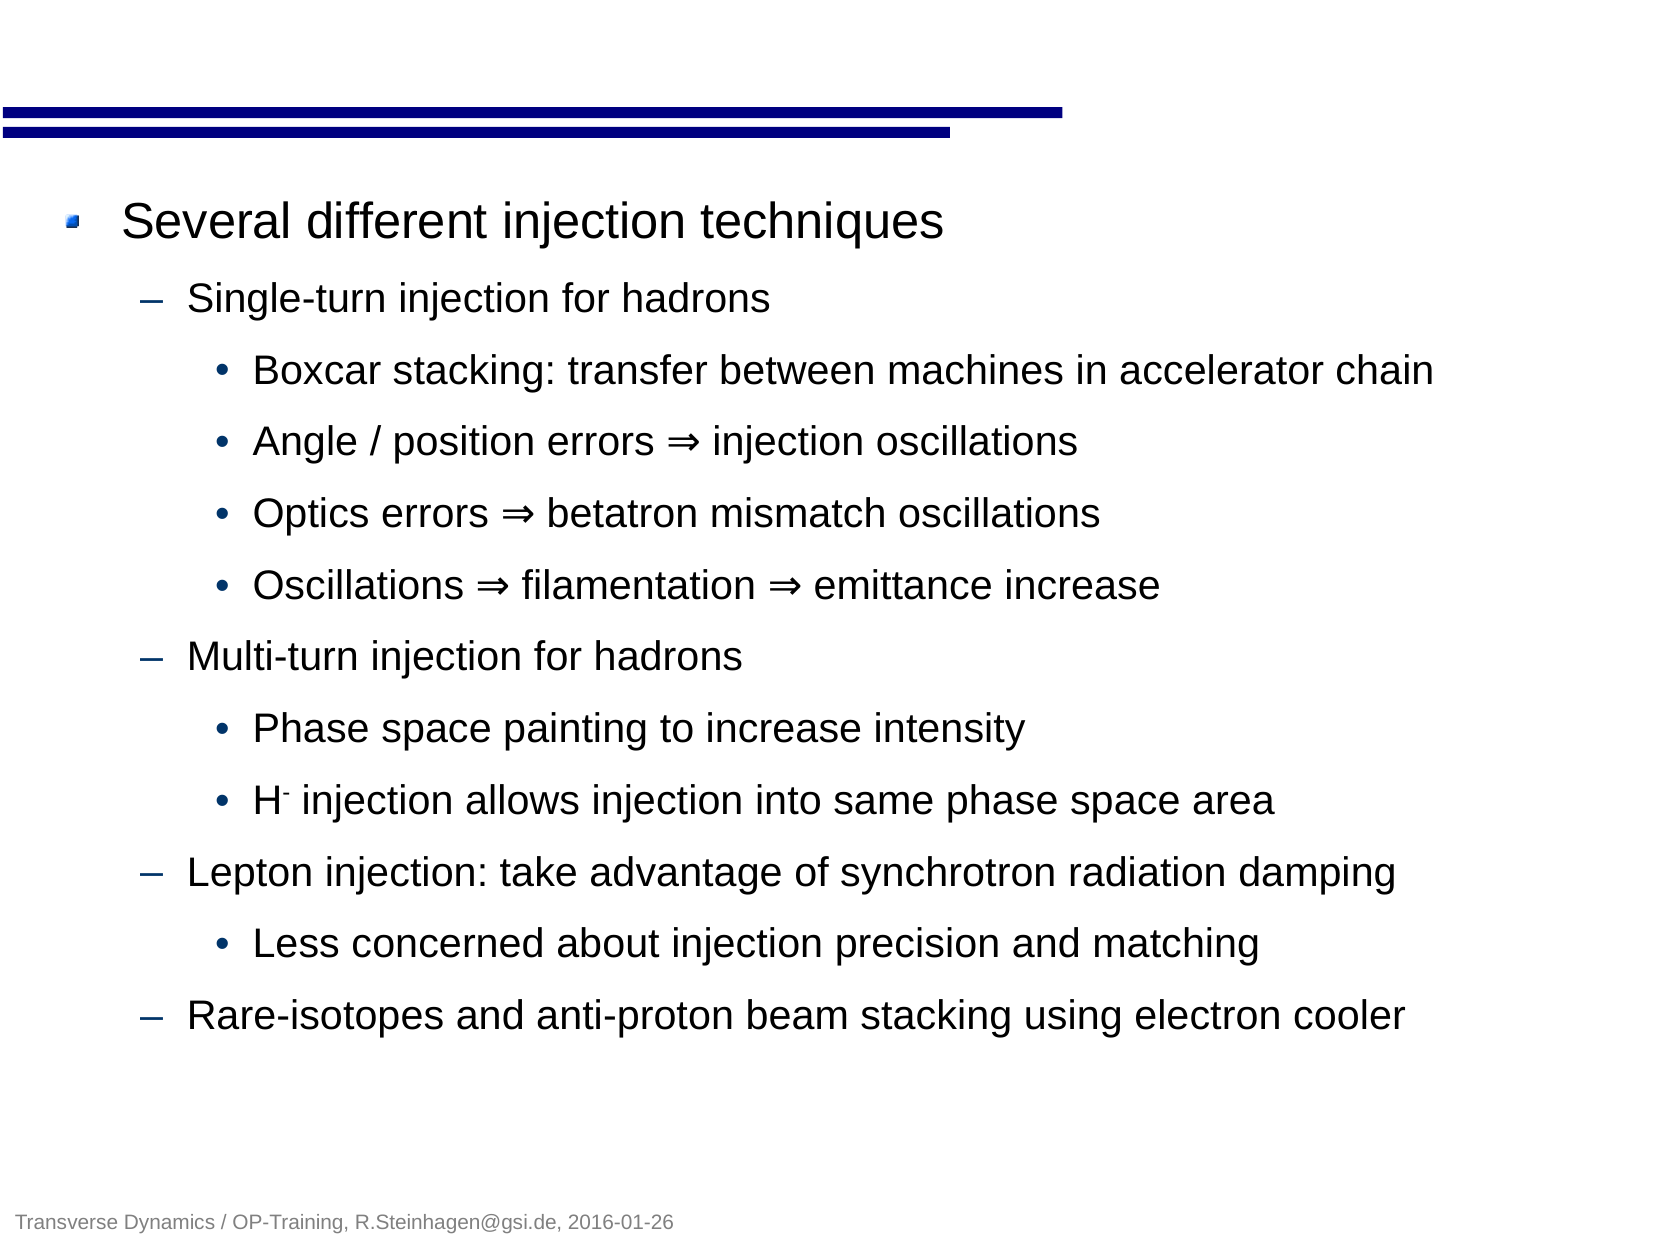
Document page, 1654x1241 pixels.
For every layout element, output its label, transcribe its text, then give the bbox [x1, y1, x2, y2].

list Several different injection techniques Single-turn injection for hadrons Boxcar stacking: transfer between machines in accelerator chain Angle / position errors ⇒ injection oscillations Optics errors ⇒ betatron mismatch oscillations Oscillations ⇒ filamentation ⇒ emittance increase Multi-turn injection for hadrons Phase space painting to increase intensity H- injection allows injection into same phase space area Lepton injection: take advantage of synchrotron radiation damping Less concerned about injection precision and matching Rare-isotopes and anti-proton beam stacking using electron cooler [65, 192, 1628, 1205]
